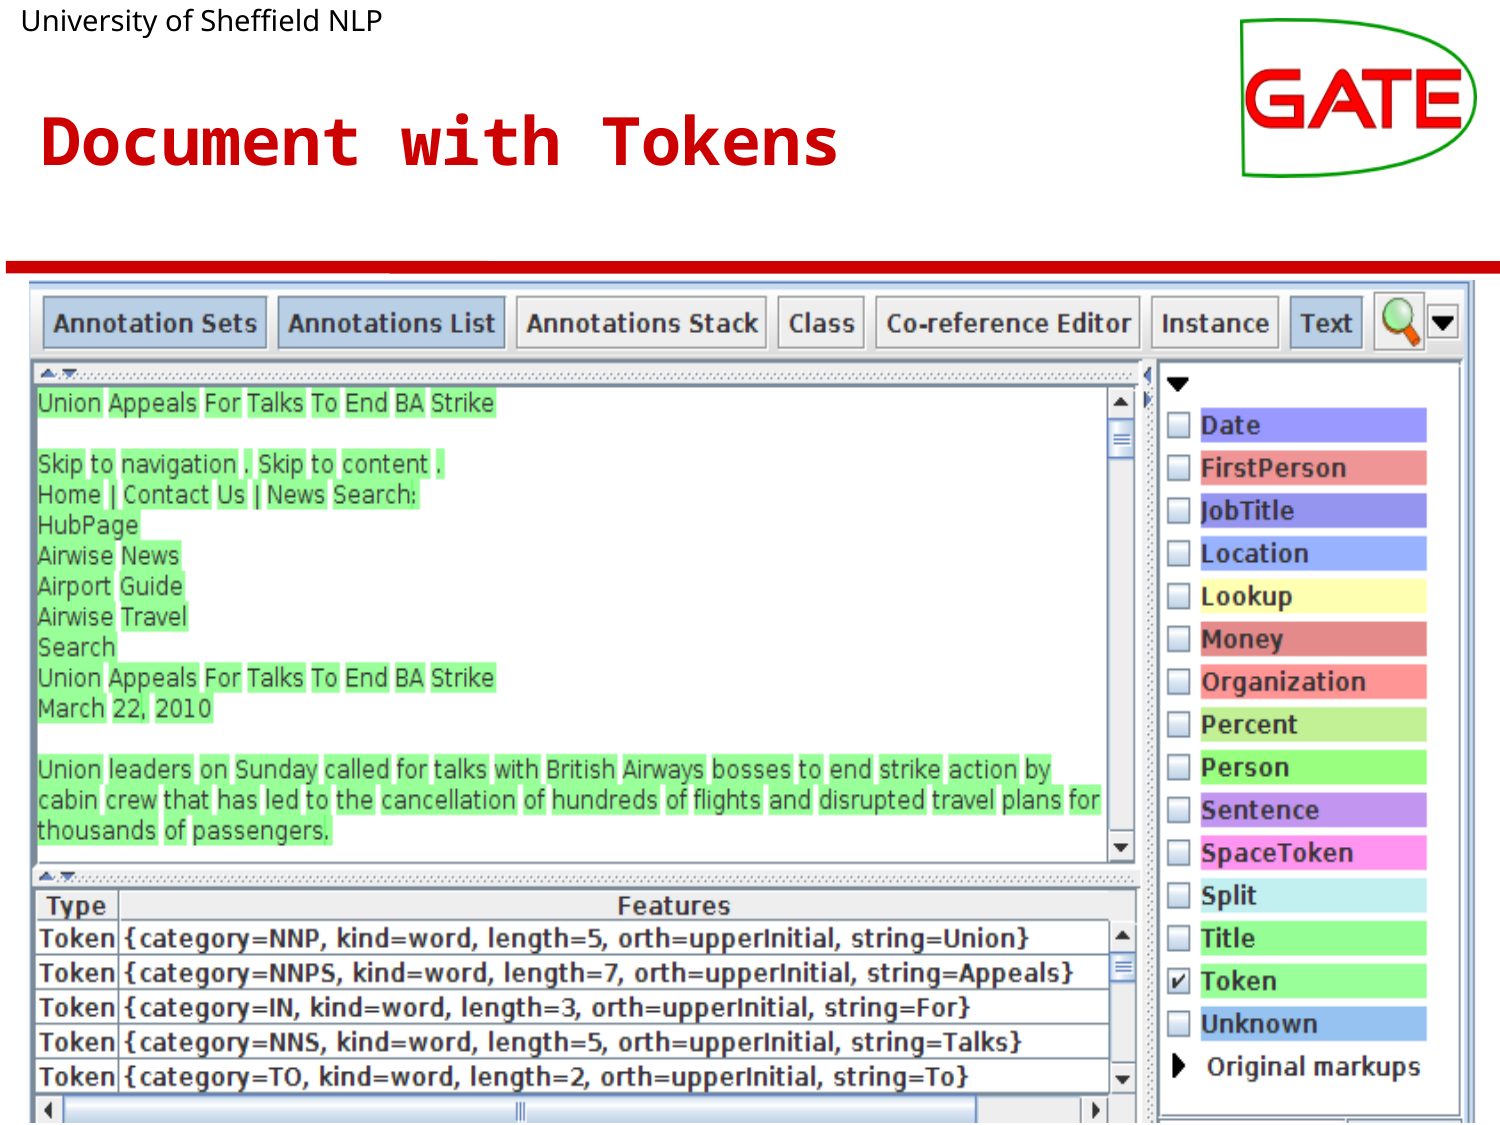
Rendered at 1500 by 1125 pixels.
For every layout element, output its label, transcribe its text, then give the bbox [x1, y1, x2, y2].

picture [1240, 18, 1477, 178]
picture [29, 280, 1477, 1123]
text_box Document with Tokens [41, 38, 1383, 247]
